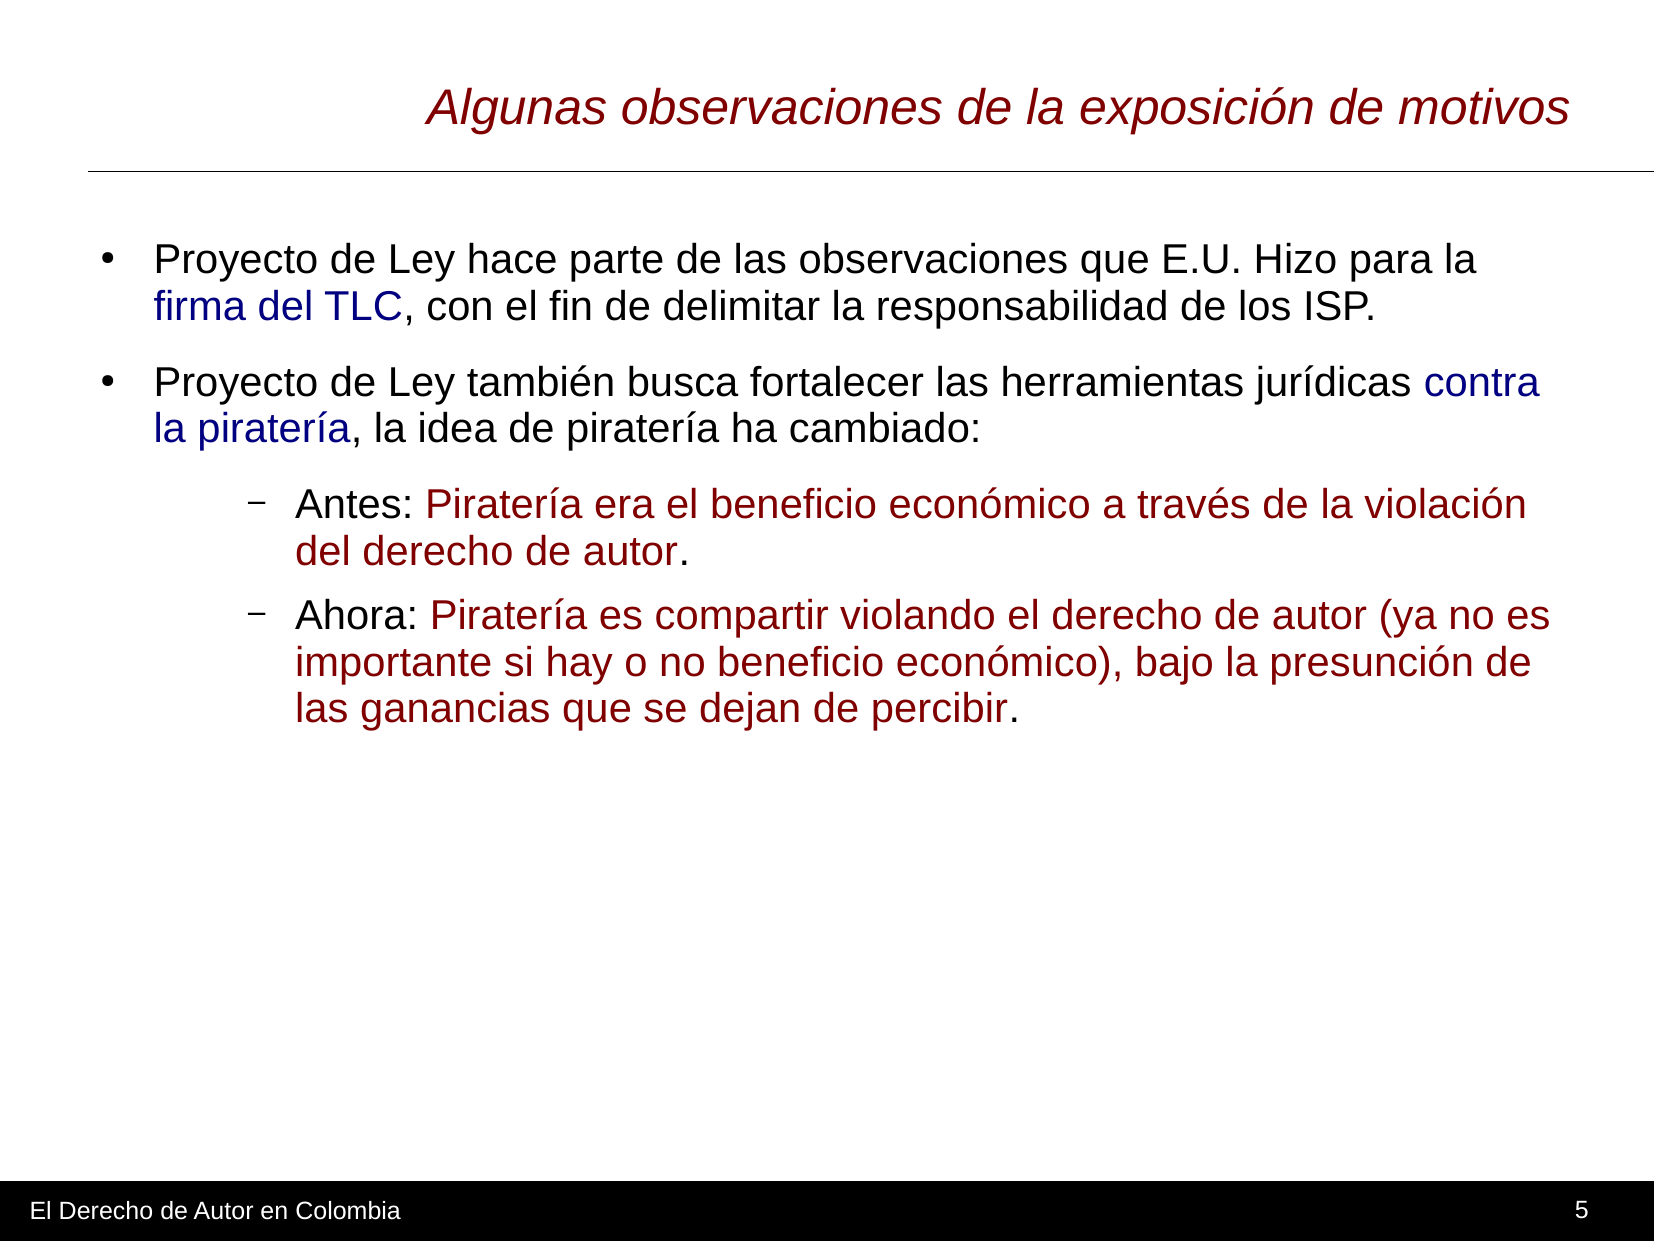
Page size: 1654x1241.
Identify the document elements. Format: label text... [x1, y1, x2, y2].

list Proyecto de Ley hace parte de las observaciones que E.U. Hizo para la firma del TLC, con el fin de delimitar la responsabilidad de los ISP. Proyecto de Ley también busca fortalecer las herramientas jurídicas contra la piratería, la idea de piratería ha cambiado: Antes: Piratería era el beneficio económico a través de la violación del derecho de autor. Ahora: Piratería es compartir violando el derecho de autor (ya no es importante si hay o no beneficio económico), bajo la presunción de las ganancias que se dejan de percibir. [82, 236, 1571, 1152]
title Algunas observaciones de la exposición de motivos [82, 74, 1571, 141]
